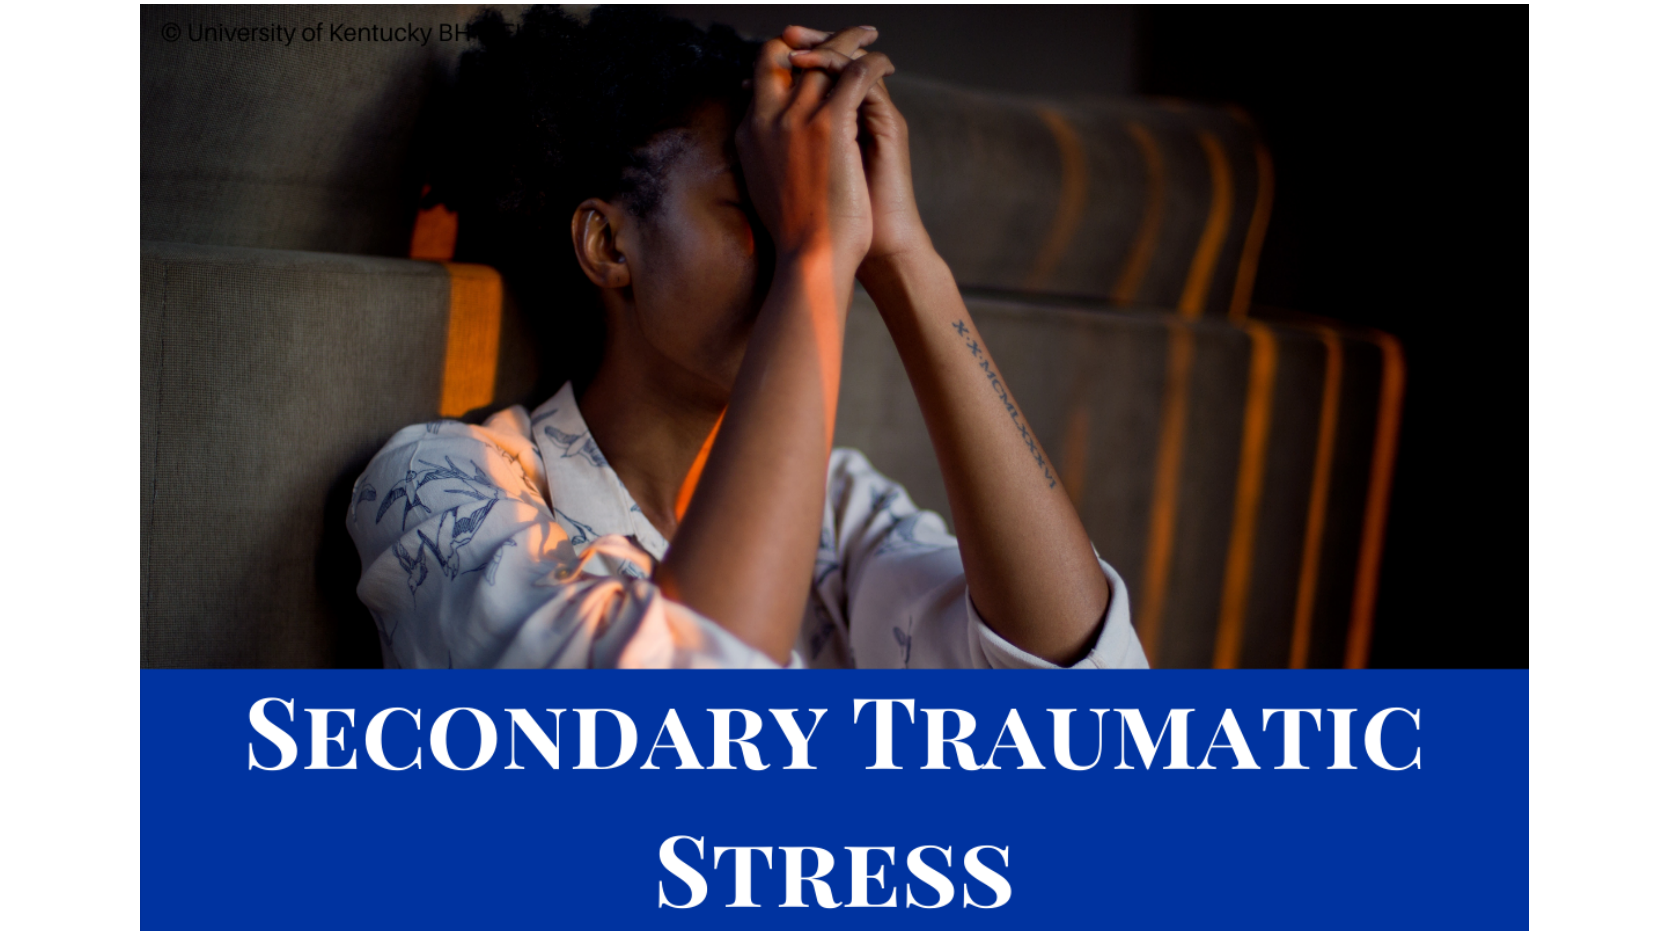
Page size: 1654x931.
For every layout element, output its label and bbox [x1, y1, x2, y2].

picture [140, 4, 1529, 931]
